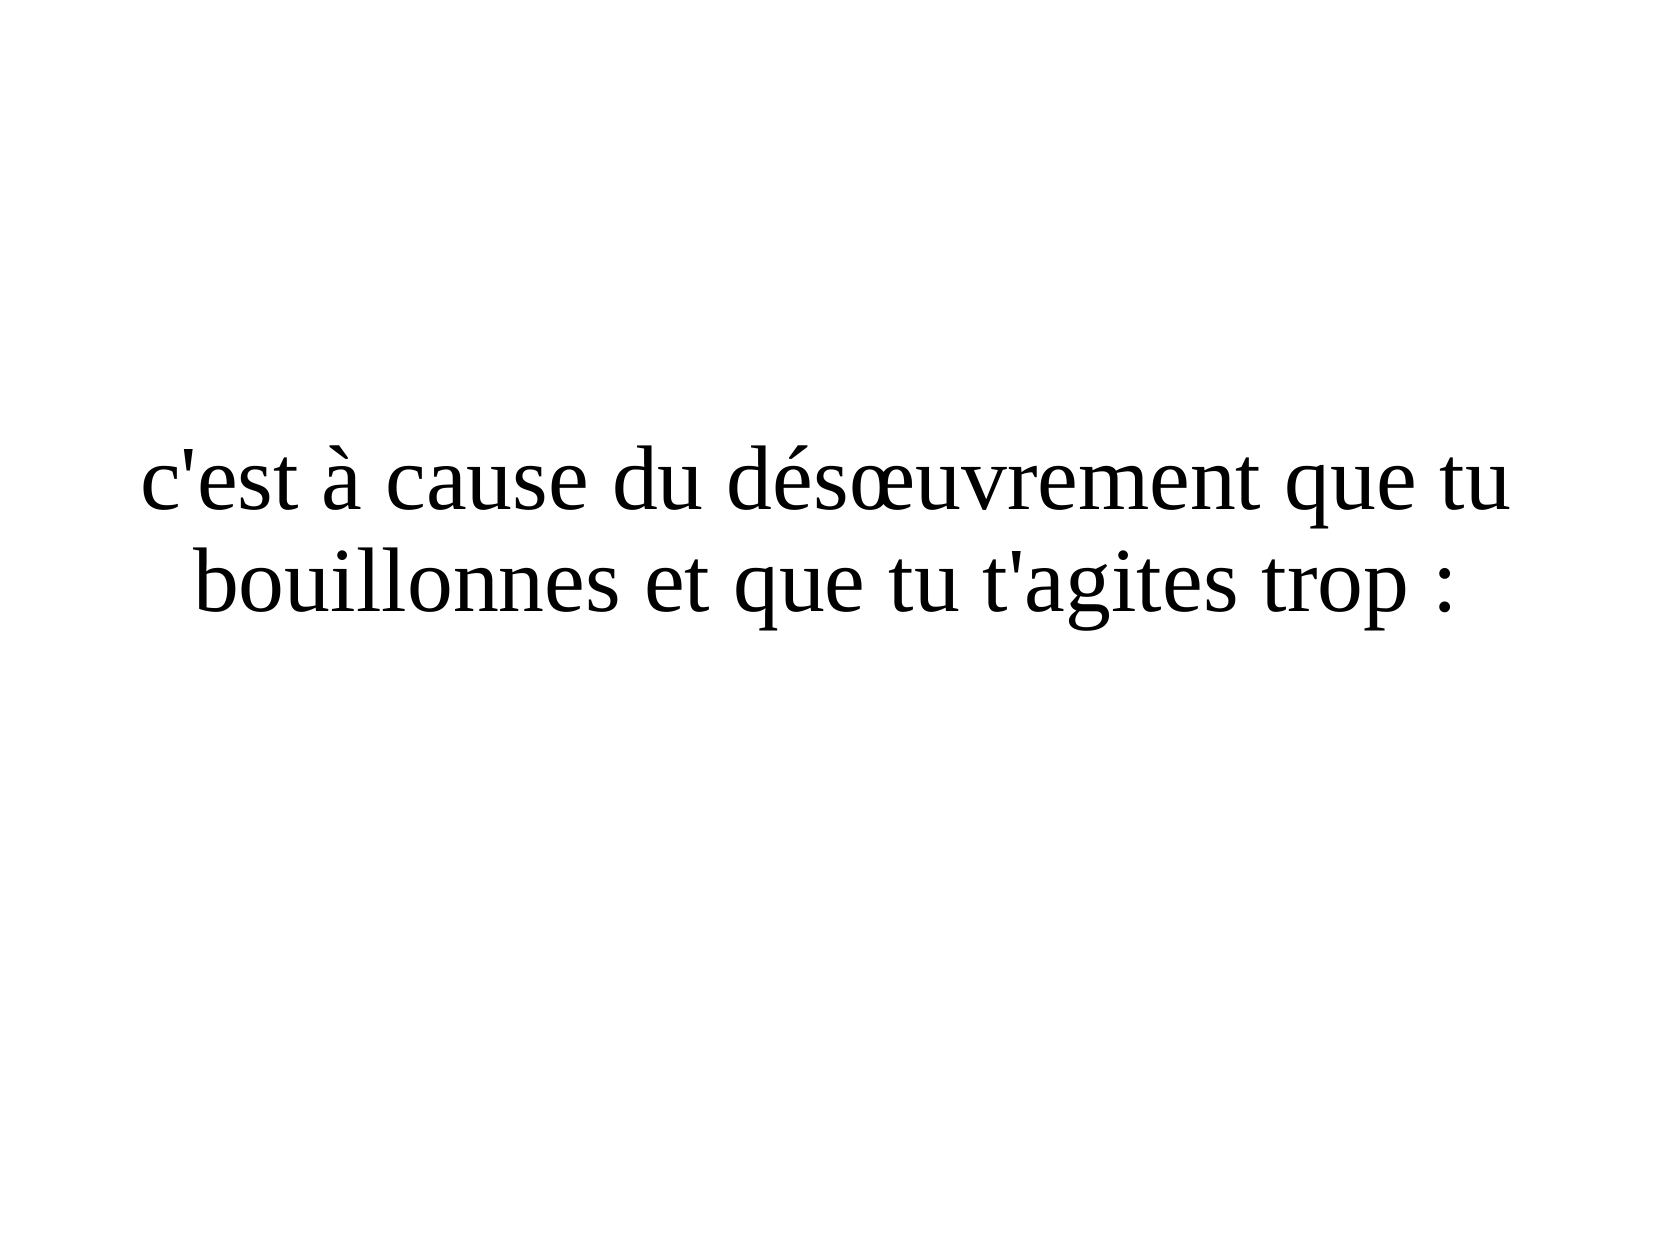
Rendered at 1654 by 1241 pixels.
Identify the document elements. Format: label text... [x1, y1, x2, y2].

subtitle c'est à cause du désœuvrement que tu bouillonnes et que tu t'agites trop : [82, 49, 1571, 1010]
